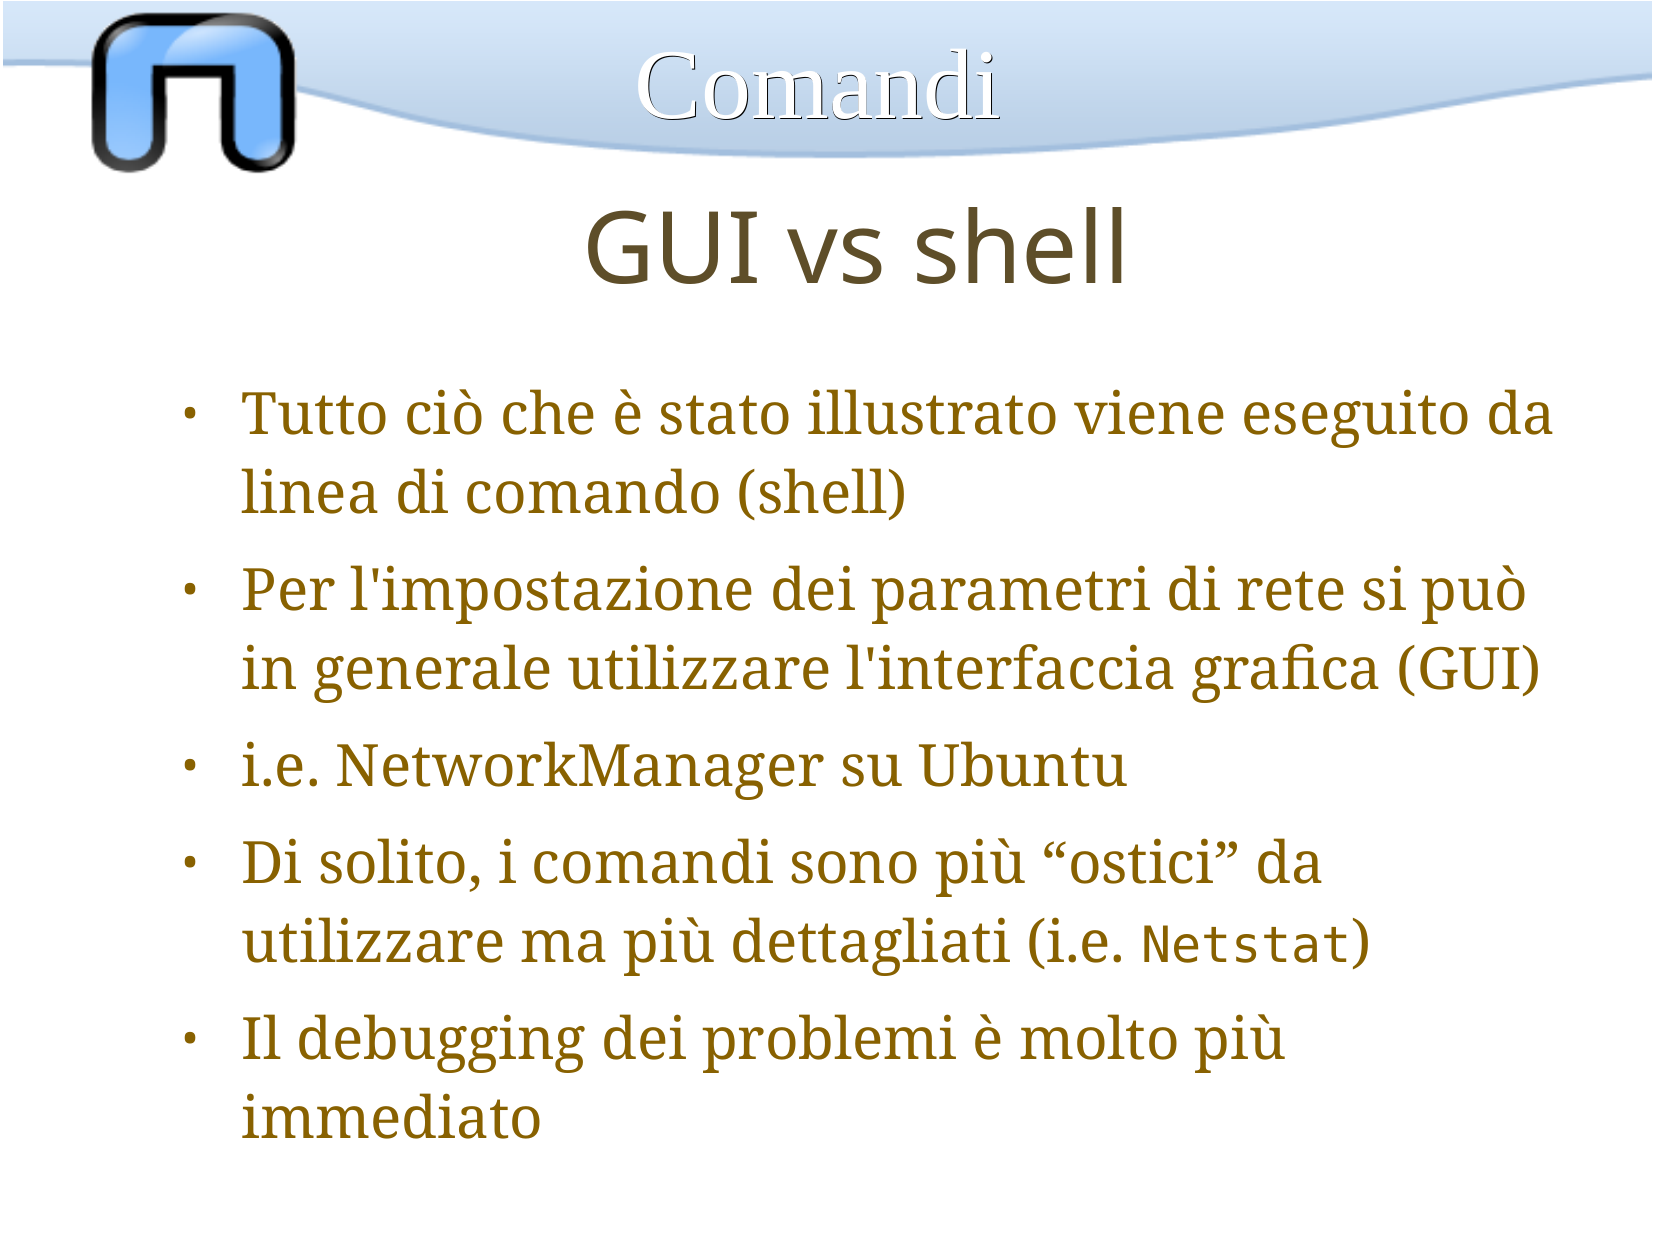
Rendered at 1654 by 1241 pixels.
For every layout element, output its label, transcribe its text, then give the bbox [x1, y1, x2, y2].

title GUI vs shell [147, 82, 1565, 408]
picture [0, 0, 1654, 1241]
list Tutto ciò che è stato illustrato viene eseguito da linea di comando (shell) Per l'impostazione dei parametri di rete si può in generale utilizzare l'interfaccia grafica (GUI) i.e. NetworkManager su Ubuntu Di solito, i comandi sono più “ostici” da utilizzare ma più dettagliati (i.e. Netstat) Il debugging dei problemi è molto più immediato [147, 408, 1565, 1241]
text_box Comandi [573, 29, 1063, 82]
